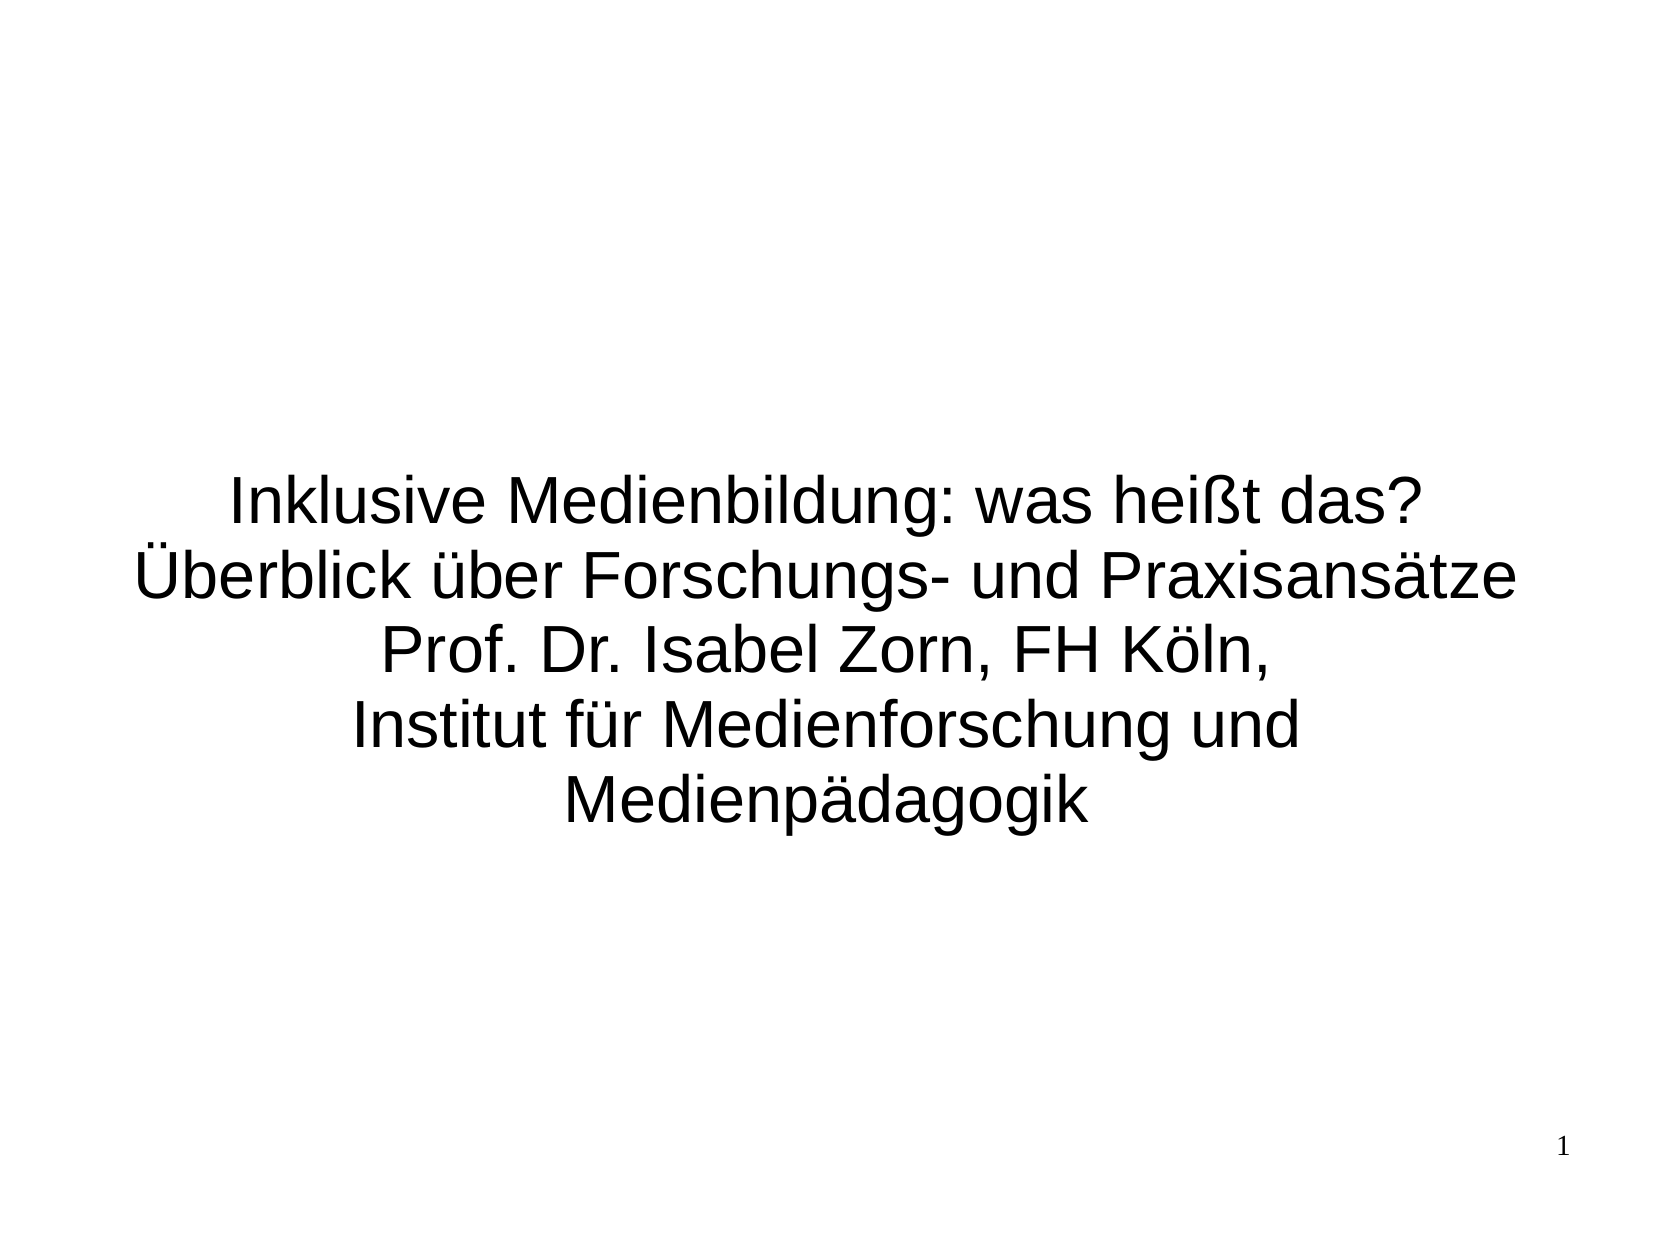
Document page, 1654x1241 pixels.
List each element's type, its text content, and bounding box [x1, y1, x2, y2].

subtitle Inklusive Medienbildung: was heißt das? Überblick über Forschungs- und Praxisansätze Prof. Dr. Isabel Zorn, FH Köln, Institut für Medienforschung und Medienpädagogik [82, 290, 1571, 1010]
